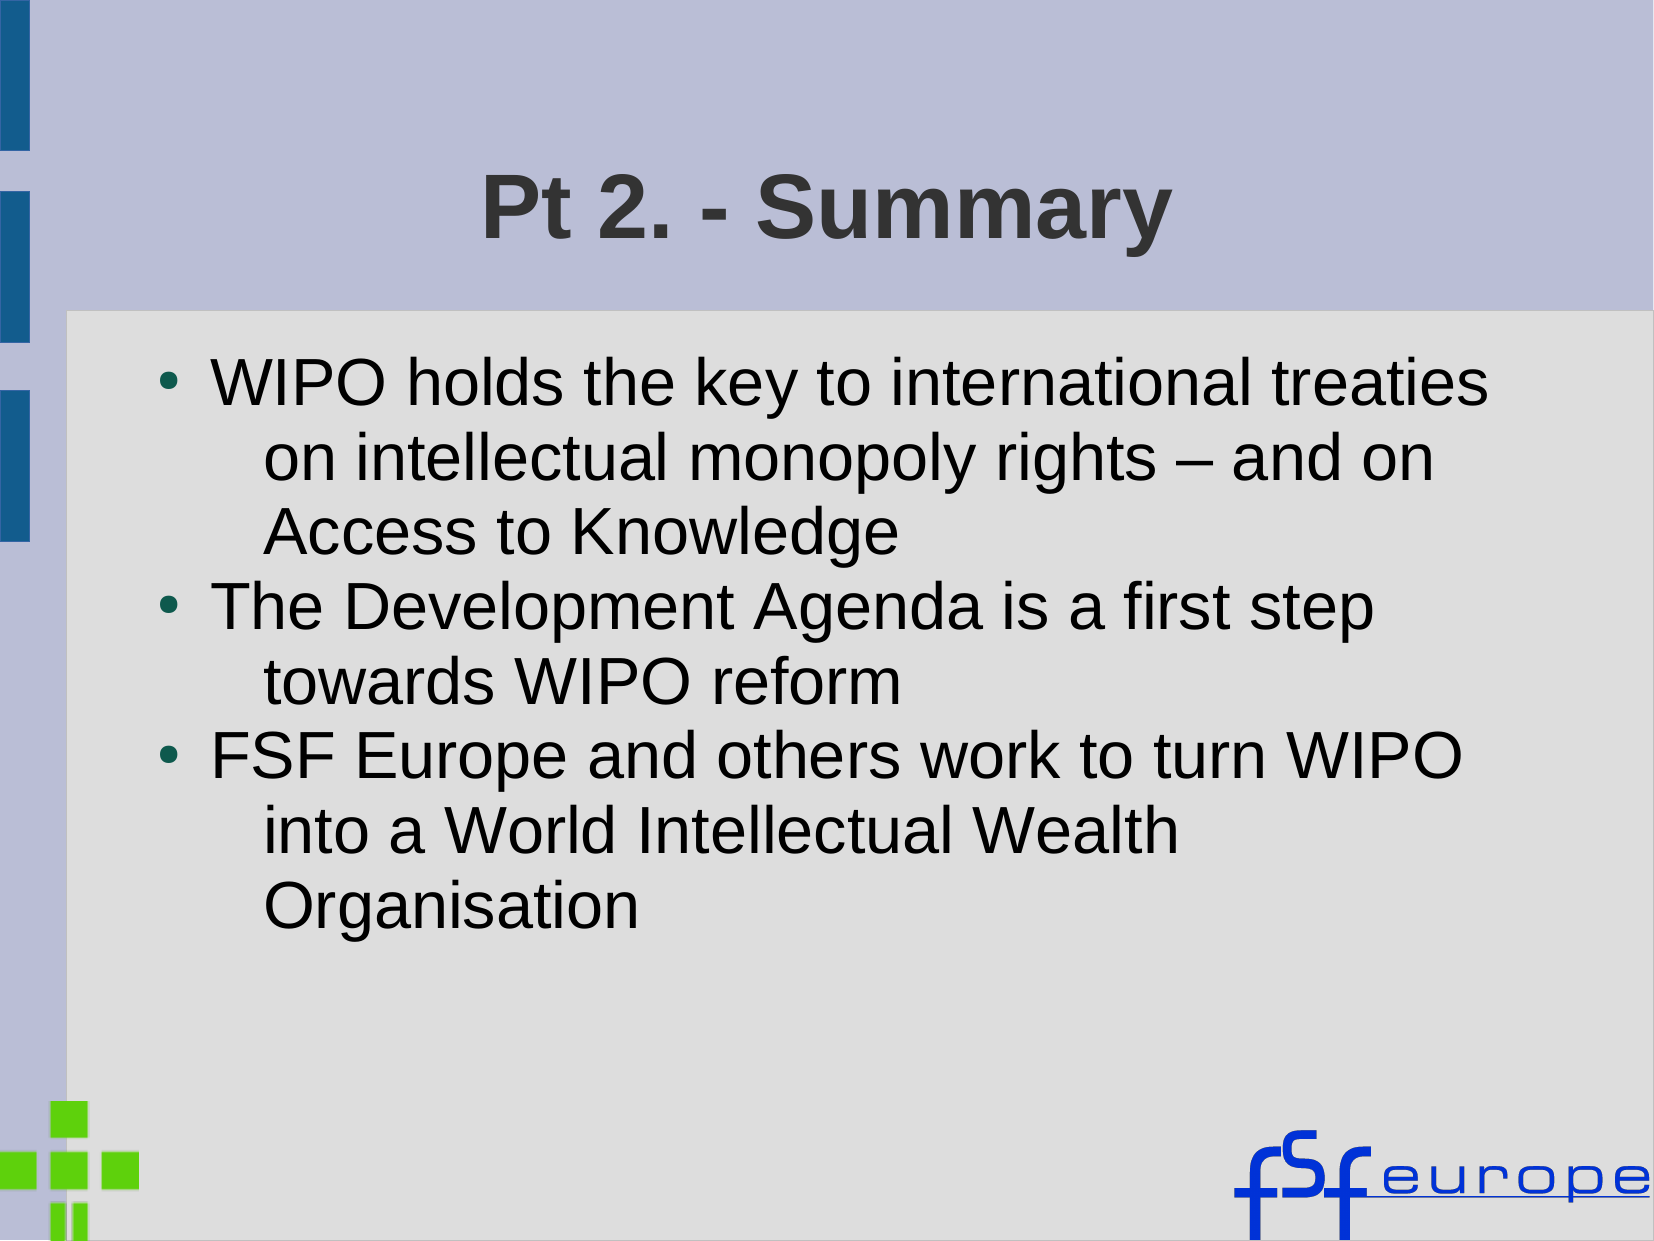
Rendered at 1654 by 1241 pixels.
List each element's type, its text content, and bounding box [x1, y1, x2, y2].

list WIPO holds the key to international treaties on intellectual monopoly rights – and on Access to Knowledge The Development Agenda is a first step towards WIPO reform FSF Europe and others work to turn WIPO into a World Intellectual Wealth Organisation [121, 344, 1534, 1127]
title Pt 2. - Summary [121, 95, 1534, 318]
picture [0, 1101, 139, 1241]
picture [1230, 1129, 1654, 1241]
